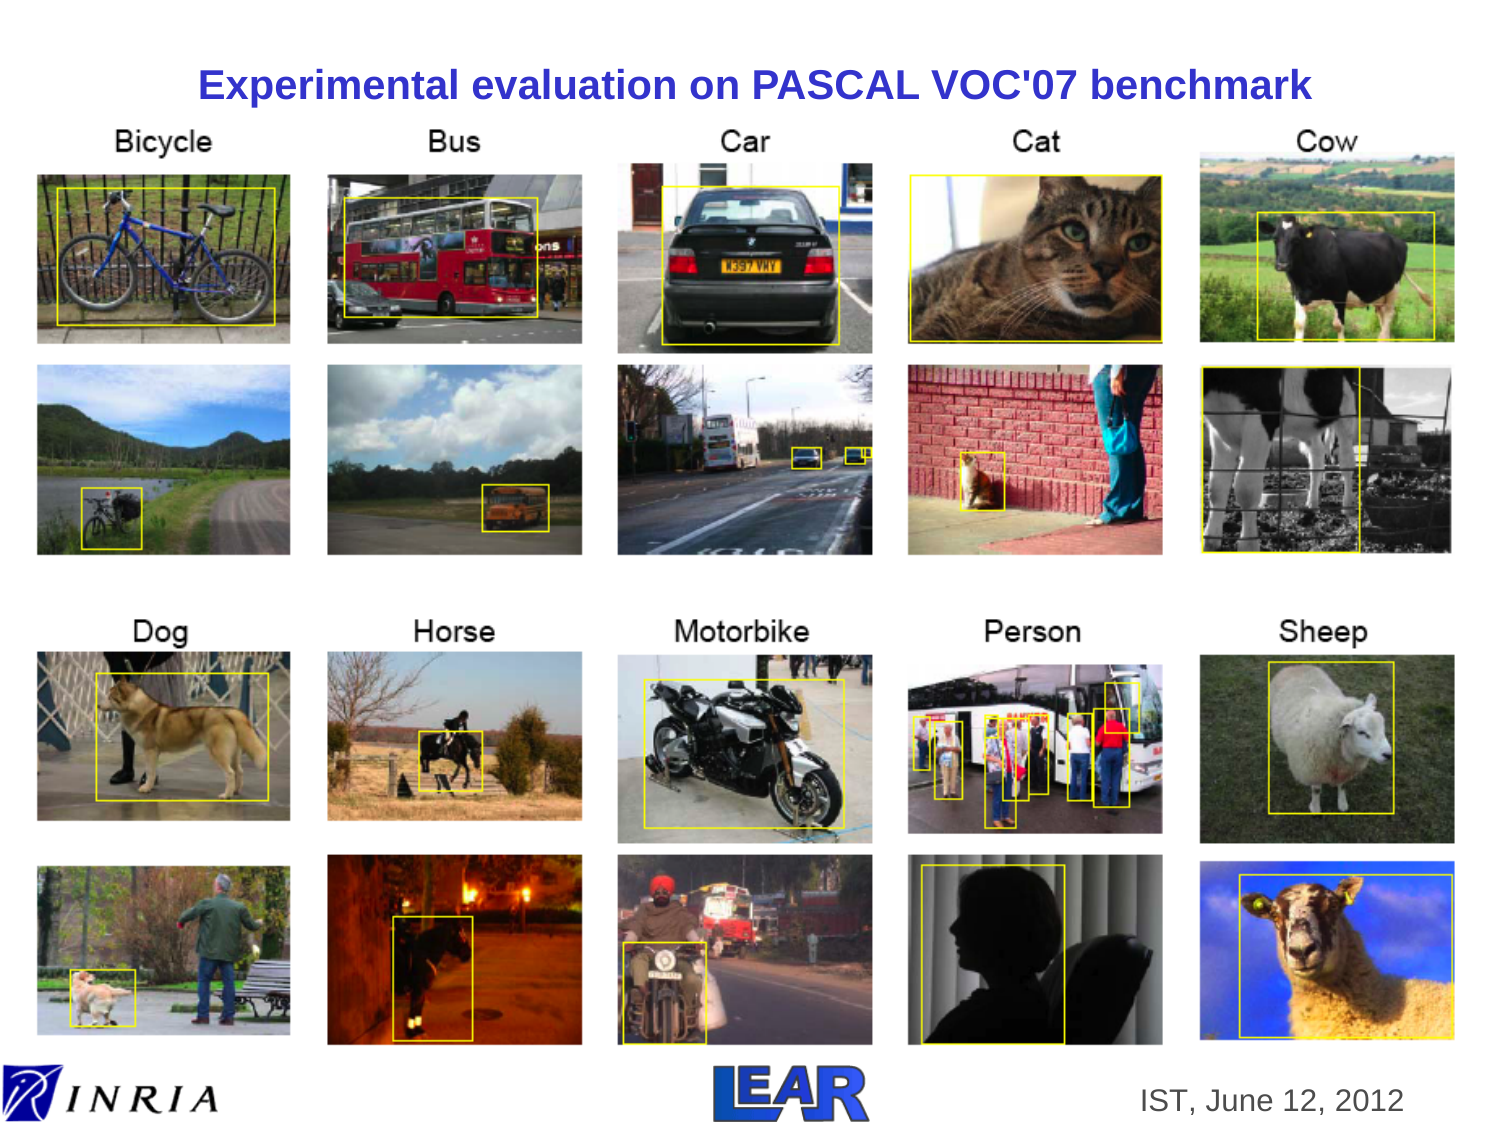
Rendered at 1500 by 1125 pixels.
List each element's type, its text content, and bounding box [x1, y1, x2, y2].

picture [0, 112, 1463, 1125]
title Experimental evaluation on PASCAL VOC'07 benchmark [51, 46, 1459, 112]
picture [709, 1063, 872, 1124]
